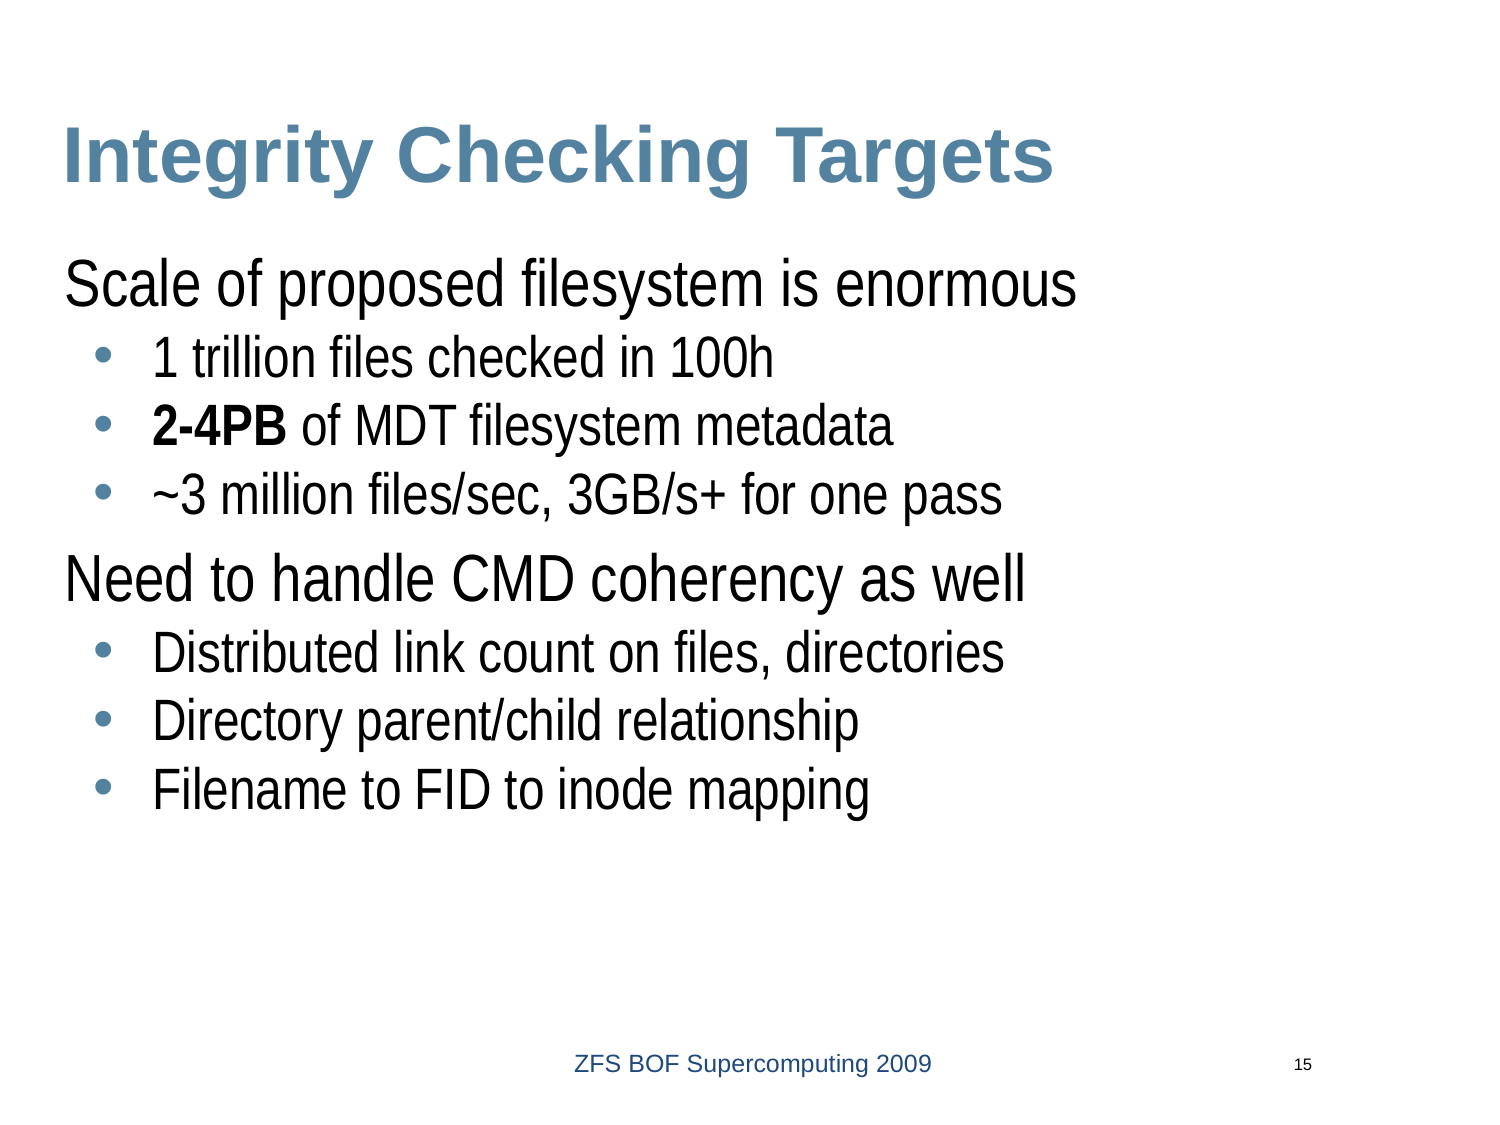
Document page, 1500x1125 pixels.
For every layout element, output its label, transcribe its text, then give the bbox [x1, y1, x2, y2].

list Scale of proposed filesystem is enormous 1 trillion files checked in 100h 2-4PB of MDT filesystem metadata ~3 million files/sec, 3GB/s+ for one pass Need to handle CMD coherency as well Distributed link count on files, directories Directory parent/child relationship Filename to FID to inode mapping [64, 257, 1466, 1045]
text_box <number> [1292, 1047, 1314, 1067]
title Integrity Checking Targets [62, 122, 1425, 258]
